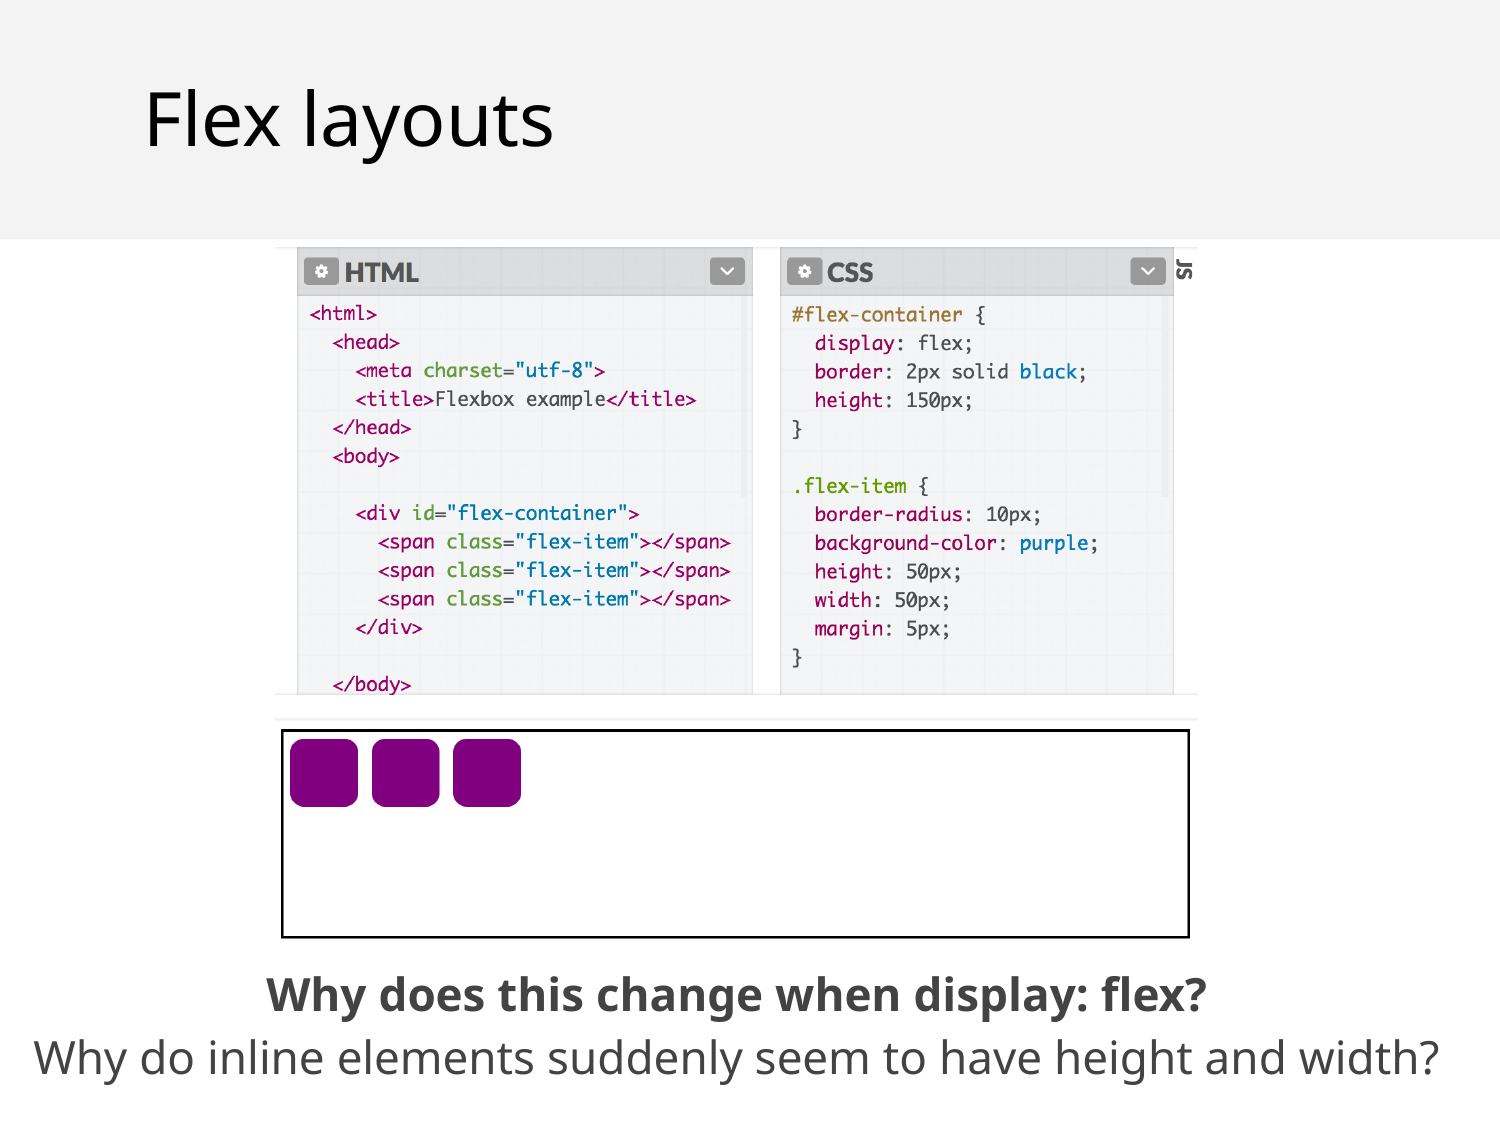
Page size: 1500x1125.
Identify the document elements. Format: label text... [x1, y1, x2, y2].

title Flex layouts [128, 56, 1372, 183]
list Why does this change when display: flex? Why do inline elements suddenly seem to have height and width? [12, 942, 1462, 1124]
picture [275, 241, 1198, 964]
